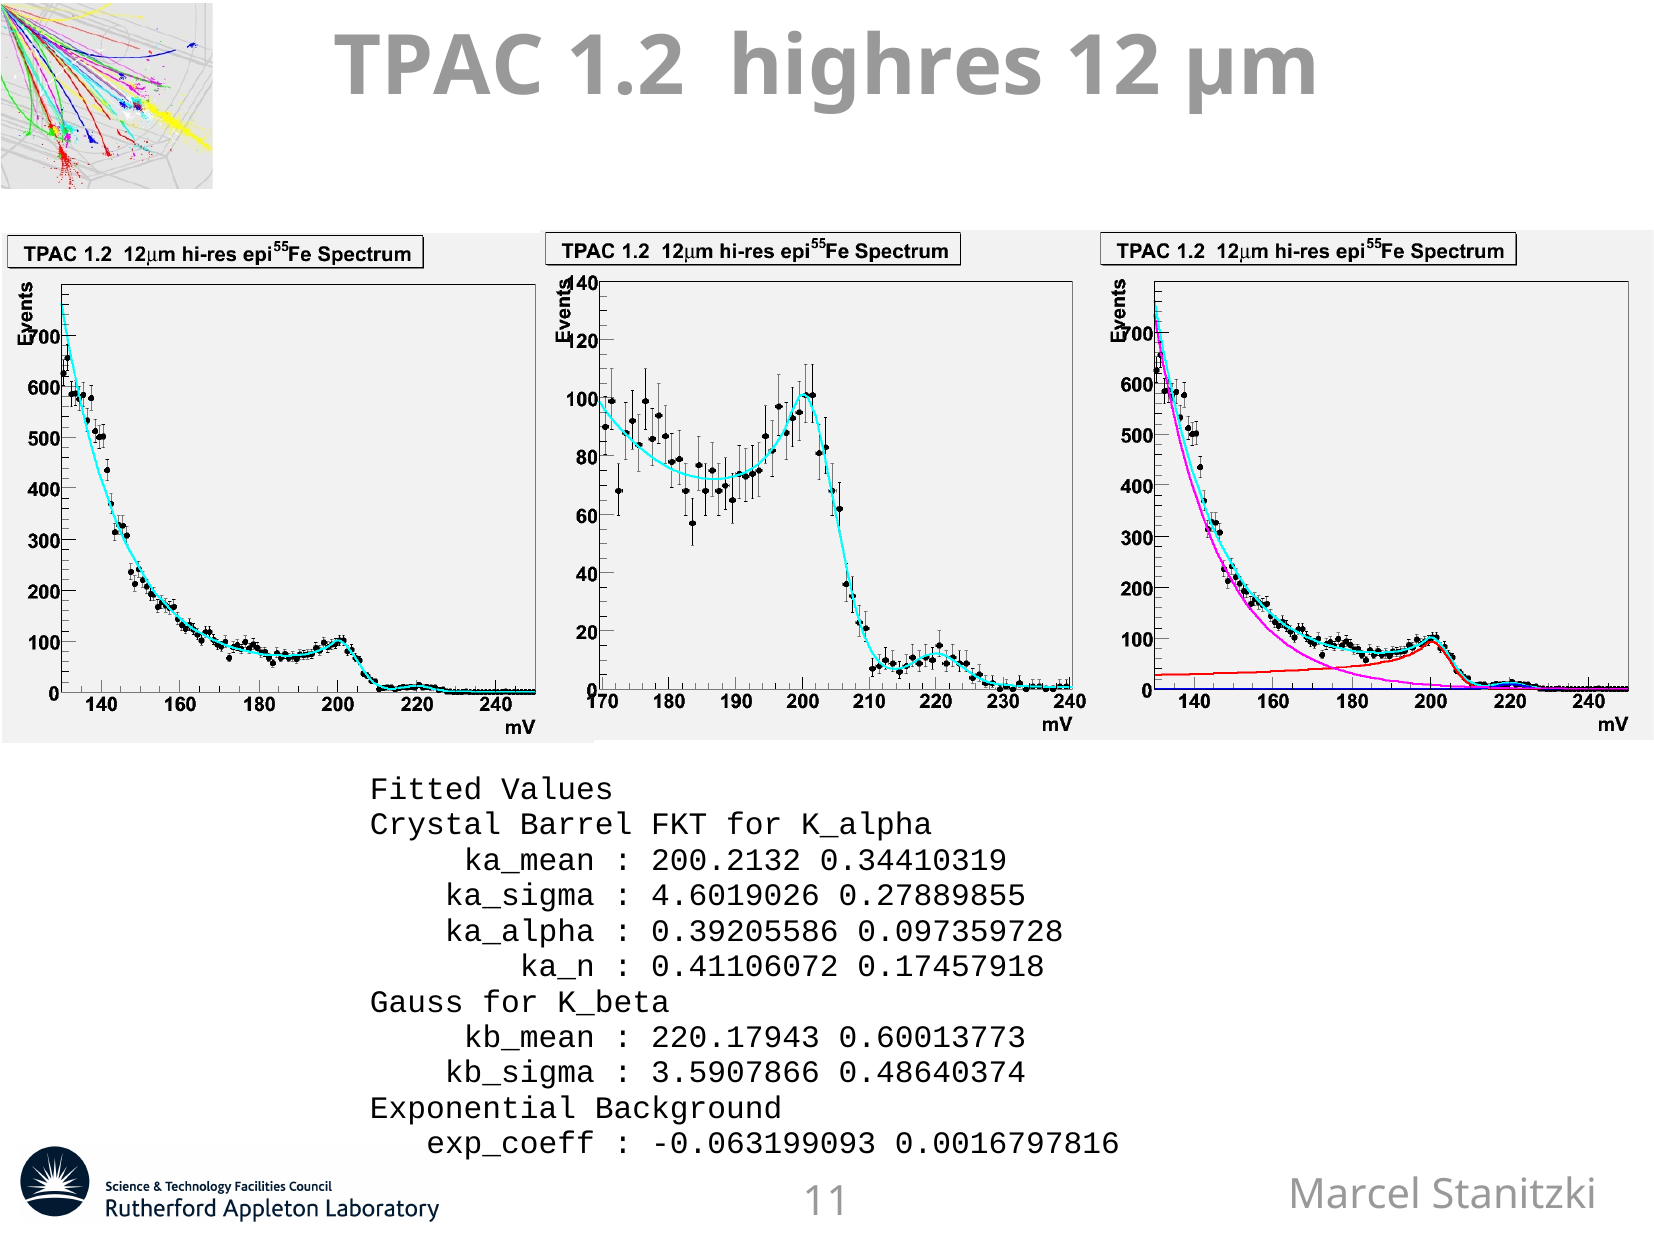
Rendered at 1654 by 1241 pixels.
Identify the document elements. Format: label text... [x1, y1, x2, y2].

picture [2, 230, 1654, 743]
picture [0, 3, 213, 189]
picture [19, 1145, 439, 1222]
text_box Fitted Values Crystal Barrel FKT for K_alpha ka_mean : 200.2132 0.34410319 ka_sigma : 4.6019026 0.27889855 ka_alpha : 0.39205586 0.097359728 ka_n : 0.41106072 0.17457918 Gauss for K_beta kb_mean : 220.17943 0.60013773 kb_sigma : 3.5907866 0.48640374 Exponential Background exp_coeff : -0.063199093 0.0016797816 [355, 765, 1232, 1158]
title TPAC 1.2 highres 12 μm [203, 5, 1451, 119]
